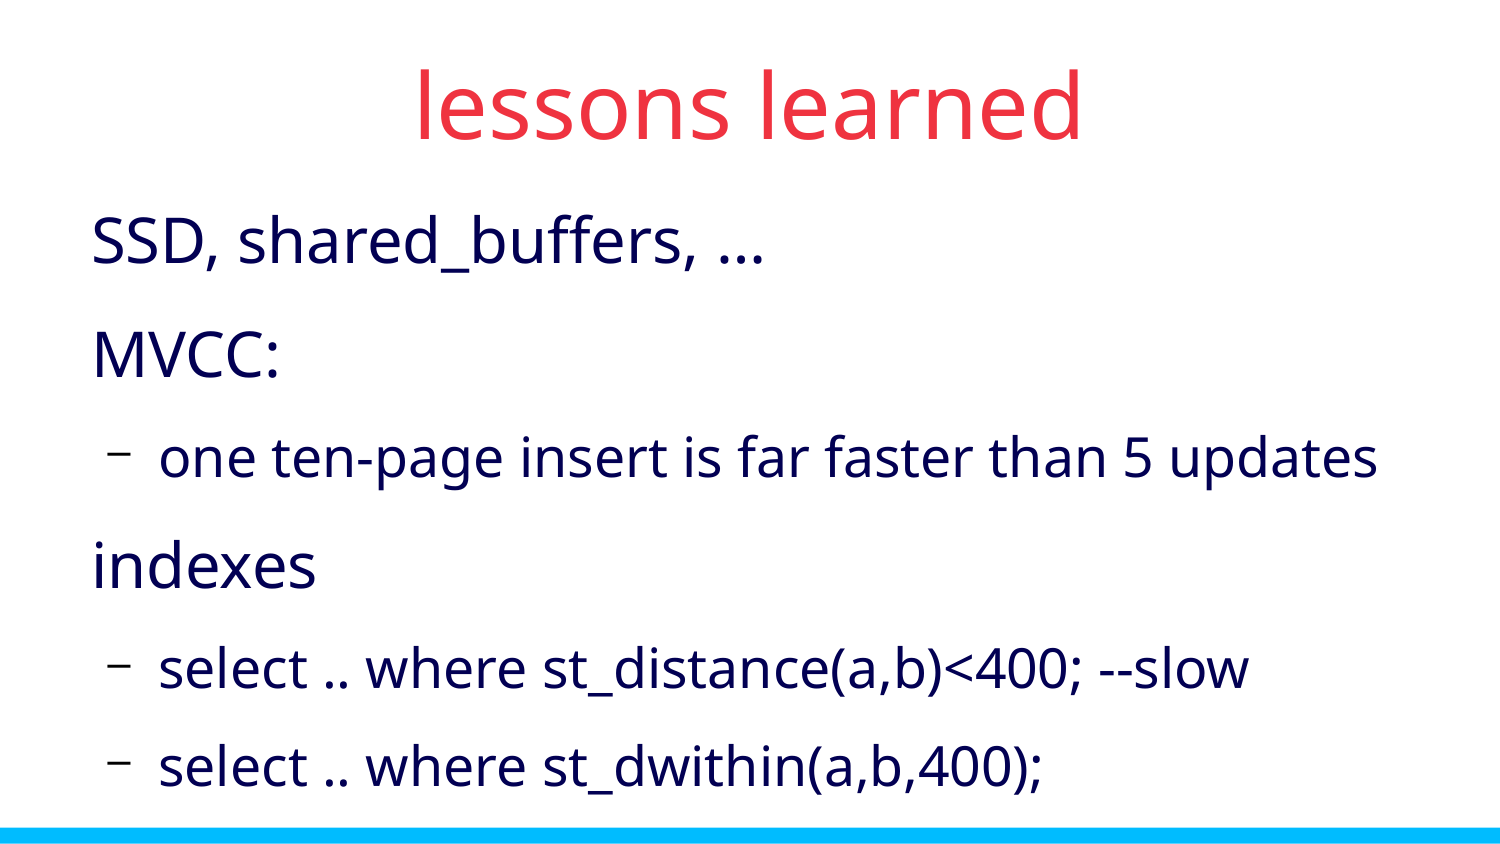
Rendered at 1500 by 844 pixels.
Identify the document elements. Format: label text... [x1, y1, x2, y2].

title lessons learned [75, 33, 1425, 175]
list SSD, shared_buffers, … MVCC: one ten-page insert is far faster than 5 updates indexes select .. where st_distance(a,b)<400; --slow select .. where st_dwithin(a,b,400); [23, 195, 1477, 804]
